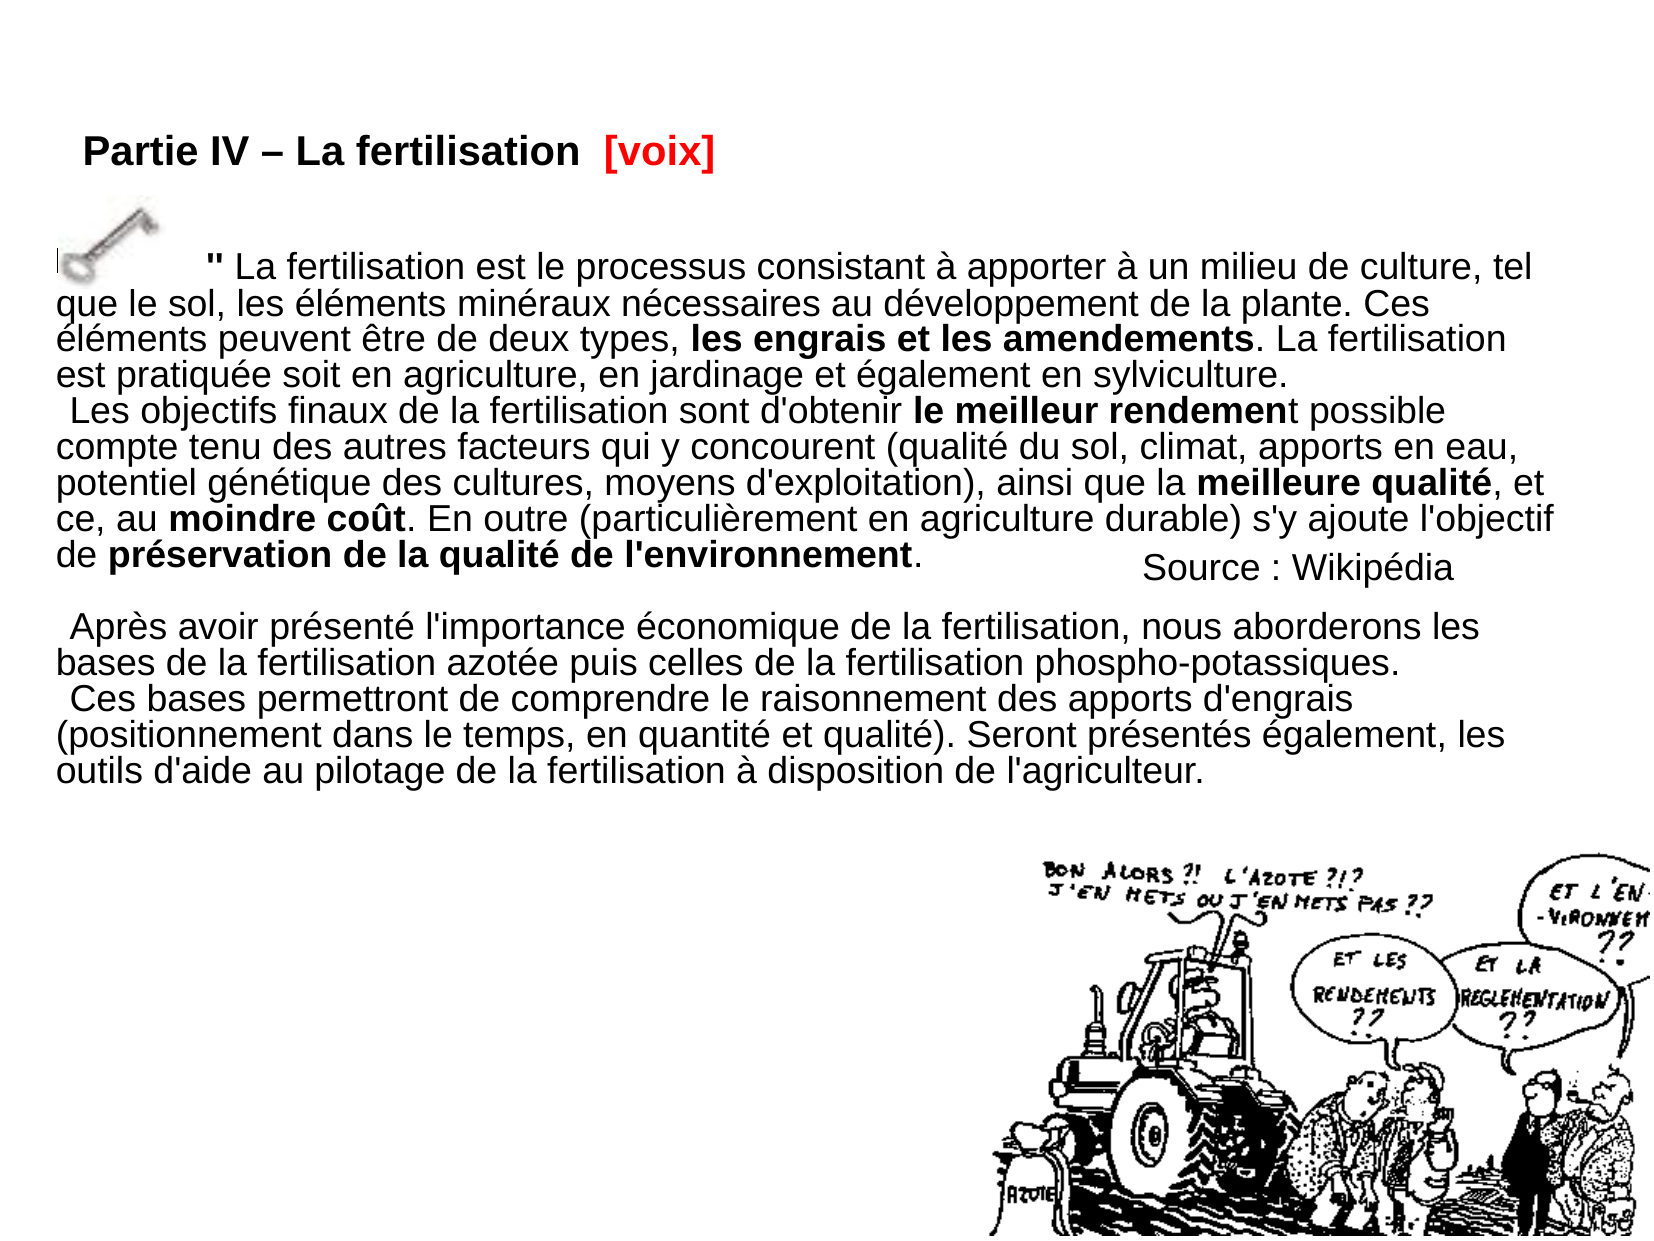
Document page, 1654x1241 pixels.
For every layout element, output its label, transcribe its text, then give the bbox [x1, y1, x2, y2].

text_box Partie IV – La fertilisation [voix] [82, 49, 1571, 243]
text_box '' La fertilisation est le processus consistant à apporter à un milieu de culture, tel que le sol, les éléments minéraux nécessaires au développement de la plante. Ces éléments peuvent être de deux types, les engrais et les amendements. La fertilisation est pratiquée soit en agriculture, en jardinage et également en sylviculture. Les objectifs finaux de la fertilisation sont d'obtenir le meilleur rendement possible compte tenu des autres facteurs qui y concourent (qualité du sol, climat, apports en eau, potentiel génétique des cultures, moyens d'exploitation), ainsi que la meilleure qualité, et ce, au moindre coût. En outre (particulièrement en agriculture durable) s'y ajoute l'objectif de préservation de la qualité de l'environnement. Après avoir présenté l'importance économique de la fertilisation, nous aborderons les bases de la fertilisation azotée puis celles de la fertilisation phospho-potassiques. Ces bases permettront de comprendre le raisonnement des apports d'engrais (positionnement dans le temps, en quantité et qualité). Seront présentés également, les outils d'aide au pilotage de la fertilisation à disposition de l'agriculteur. [41, 243, 1571, 1241]
picture [58, 195, 166, 289]
text_box Source : Wikipédia [1127, 535, 1478, 593]
picture [967, 841, 1650, 1237]
